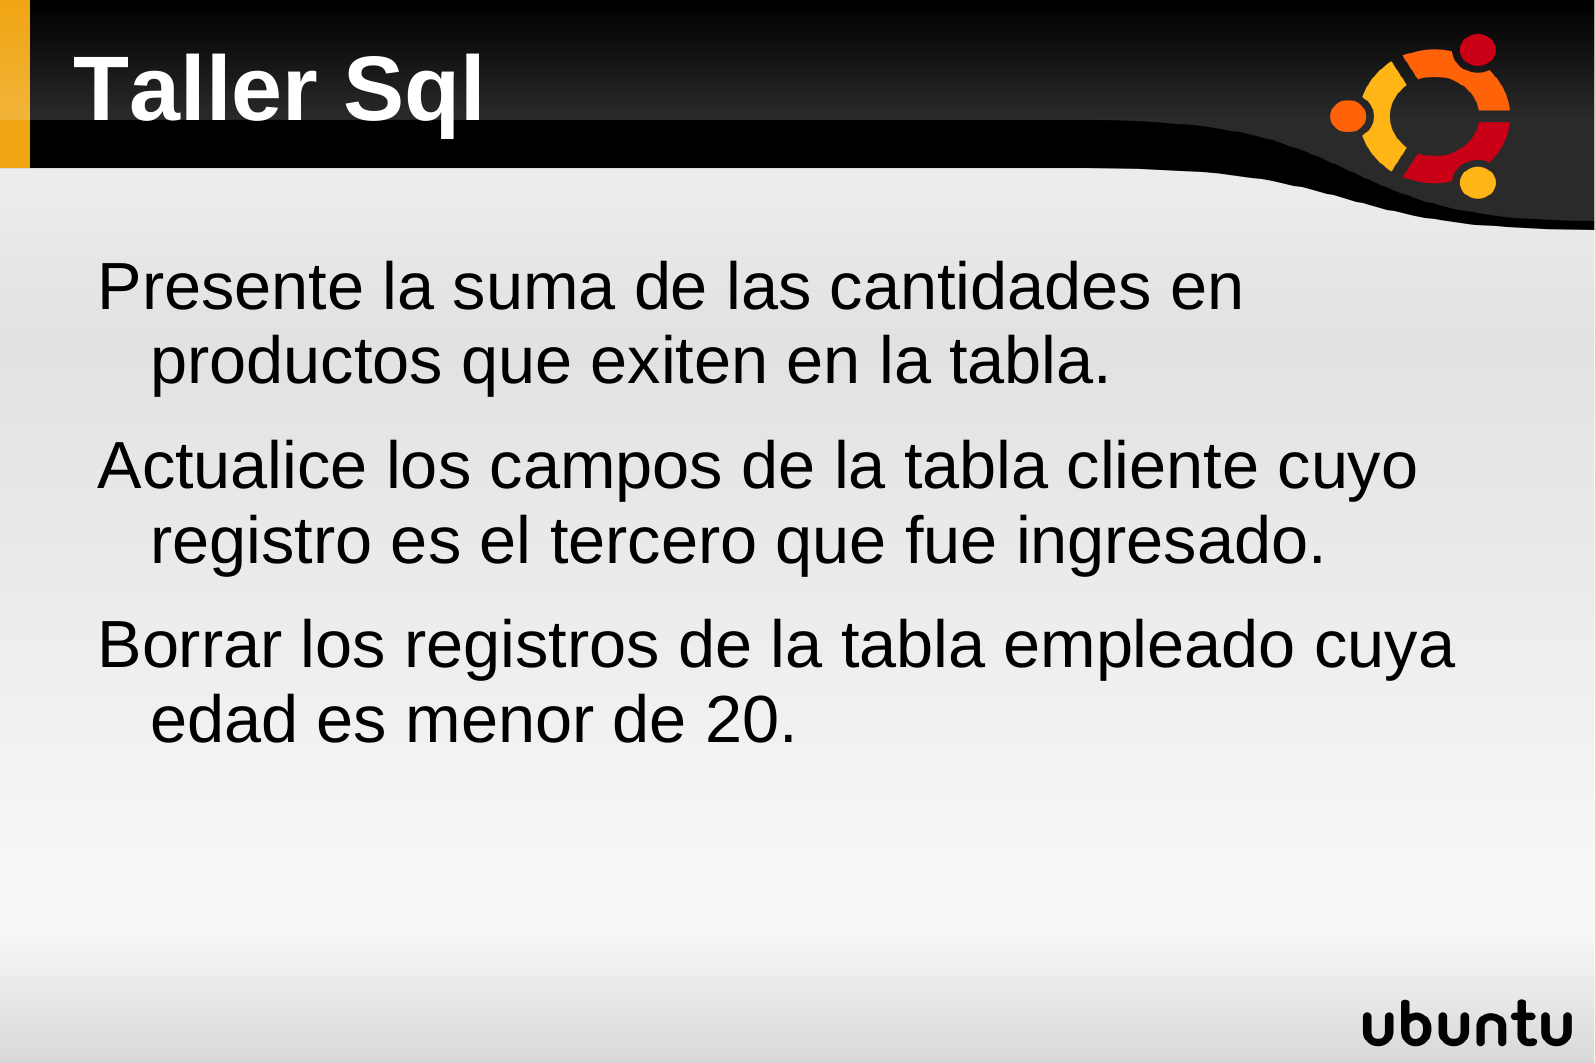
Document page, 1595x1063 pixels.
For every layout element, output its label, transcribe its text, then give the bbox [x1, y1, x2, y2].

picture [0, 0, 1595, 1063]
title Taller Sql [74, 0, 1510, 178]
list Presente la suma de las cantidades en productos que exiten en la tabla. Actualice los campos de la tabla cliente cuyo registro es el tercero que fue ingresado. Borrar los registros de la tabla empleado cuya edad es menor de 20. [79, 248, 1515, 936]
